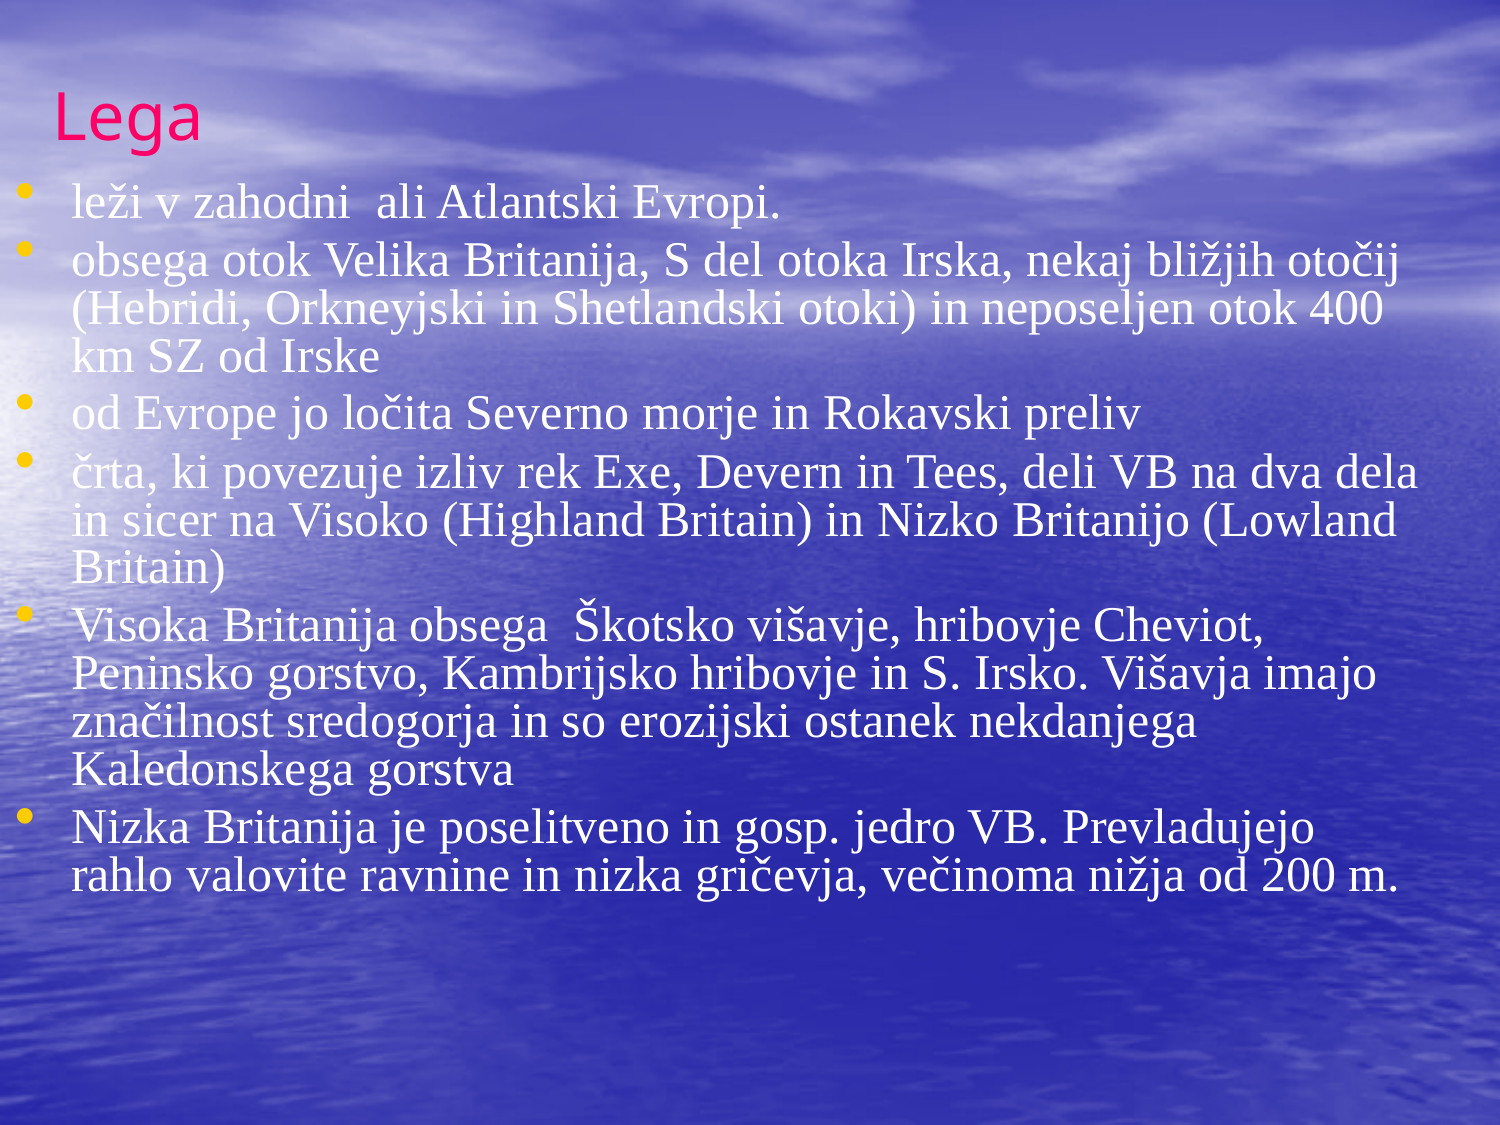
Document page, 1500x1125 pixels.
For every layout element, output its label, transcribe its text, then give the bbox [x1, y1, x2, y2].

text_box leži v zahodni ali Atlantski Evropi. obsega otok Velika Britanija, S del otoka Irska, nekaj bližjih otočij (Hebridi, Orkneyjski in Shetlandski otoki) in neposeljen otok 400 km SZ od Irske od Evrope jo ločita Severno morje in Rokavski preliv črta, ki povezuje izliv rek Exe, Devern in Tees, deli VB na dva dela in sicer na Visoko (Highland Britain) in Nizko Britanijo (Lowland Britain) Visoka Britanija obsega Škotsko višavje, hribovje Cheviot, Peninsko gorstvo, Kambrijsko hribovje in S. Irsko. Višavja imajo značilnost sredogorja in so erozijski ostanek nekdanjega Kaledonskega gorstva Nizka Britanija je poselitveno in gosp. jedro VB. Prevladujejo rahlo valovite ravnine in nizka gričevja, večinoma nižja od 200 m. [0, 172, 1436, 1125]
title Lega [37, 50, 1463, 178]
picture [0, 0, 1500, 1125]
